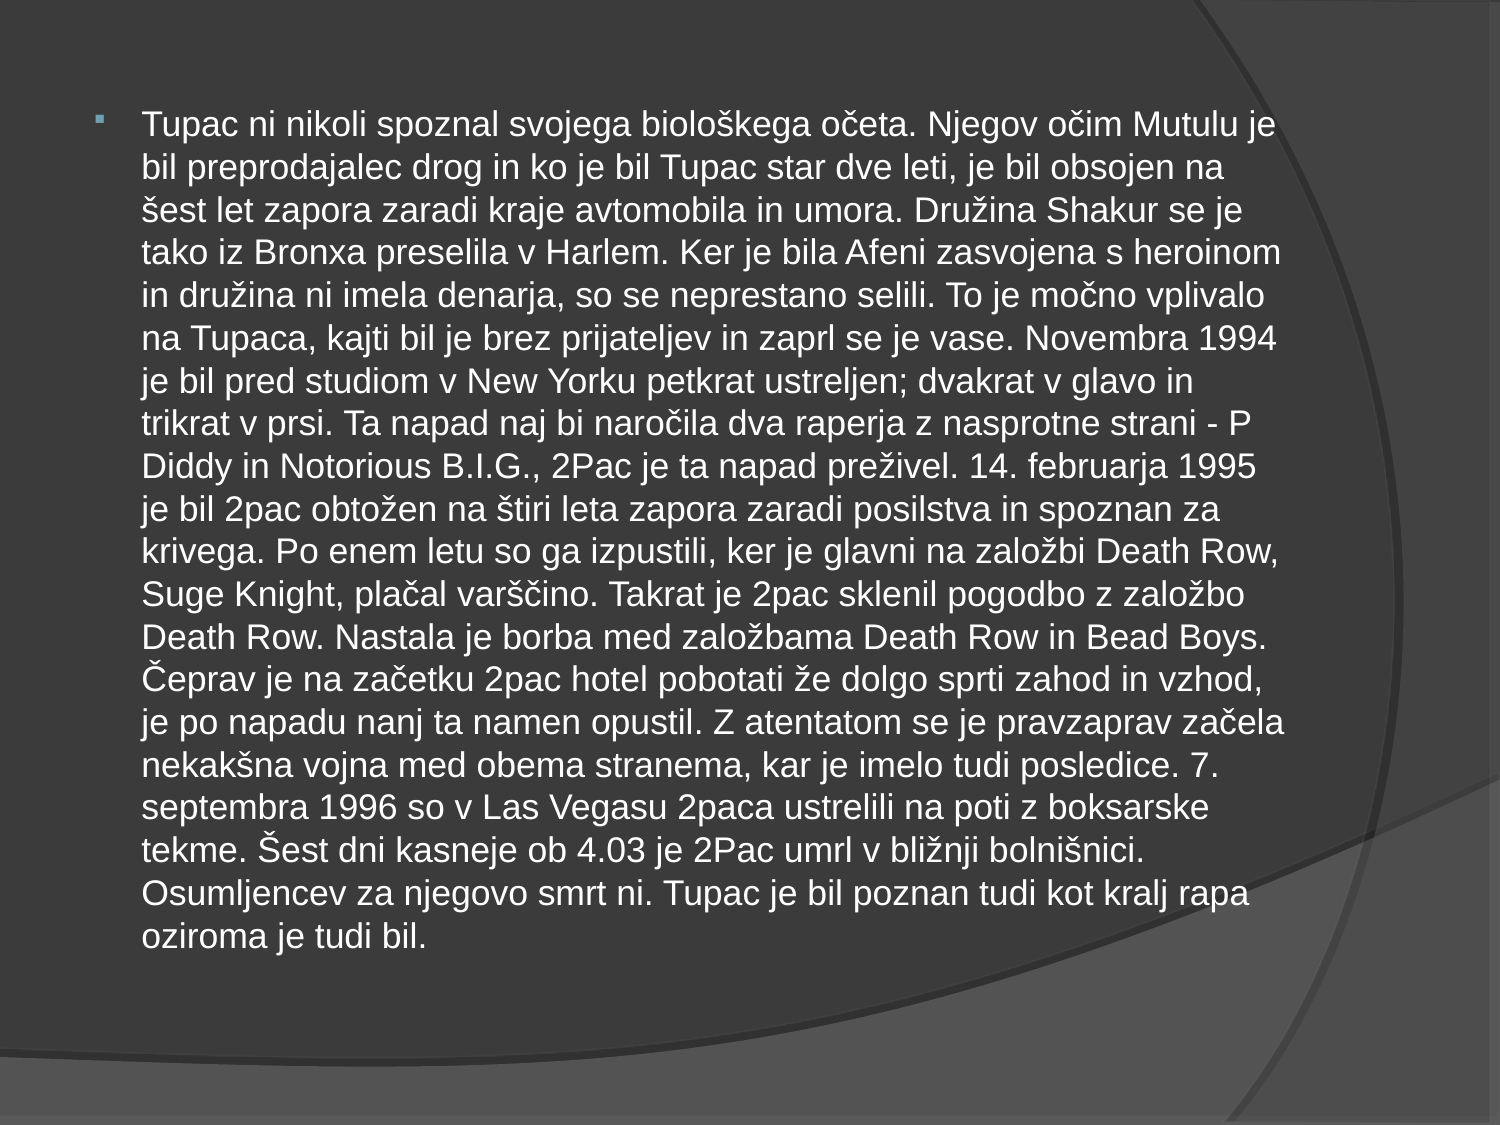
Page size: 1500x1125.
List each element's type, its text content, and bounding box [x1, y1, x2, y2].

list Tupac ni nikoli spoznal svojega biološkega očeta. Njegov očim Mutulu je bil preprodajalec drog in ko je bil Tupac star dve leti, je bil obsojen na šest let zapora zaradi kraje avtomobila in umora. Družina Shakur se je tako iz Bronxa preselila v Harlem. Ker je bila Afeni zasvojena s heroinom in družina ni imela denarja, so se neprestano selili. To je močno vplivalo na Tupaca, kajti bil je brez prijateljev in zaprl se je vase. Novembra 1994 je bil pred studiom v New Yorku petkrat ustreljen; dvakrat v glavo in trikrat v prsi. Ta napad naj bi naročila dva raperja z nasprotne strani - P Diddy in Notorious B.I.G., 2Pac je ta napad preživel. 14. februarja 1995 je bil 2pac obtožen na štiri leta zapora zaradi posilstva in spoznan za krivega. Po enem letu so ga izpustili, ker je glavni na založbi Death Row, Suge Knight, plačal varščino. Takrat je 2pac sklenil pogodbo z založbo Death Row. Nastala je borba med založbama Death Row in Bead Boys. Čeprav je na začetku 2pac hotel pobotati že dolgo sprti zahod in vzhod, je po napadu nanj ta namen opustil. Z atentatom se je pravzaprav začela nekakšna vojna med obema stranema, kar je imelo tudi posledice. 7. septembra 1996 so v Las Vegasu 2paca ustrelili na poti z boksarske tekme. Šest dni kasneje ob 4.03 je 2Pac umrl v bližnji bolnišnici. Osumljencev za njegovo smrt ni. Tupac je bil poznan tudi kot kralj rapa oziroma je tudi bil. [75, 93, 1300, 1005]
